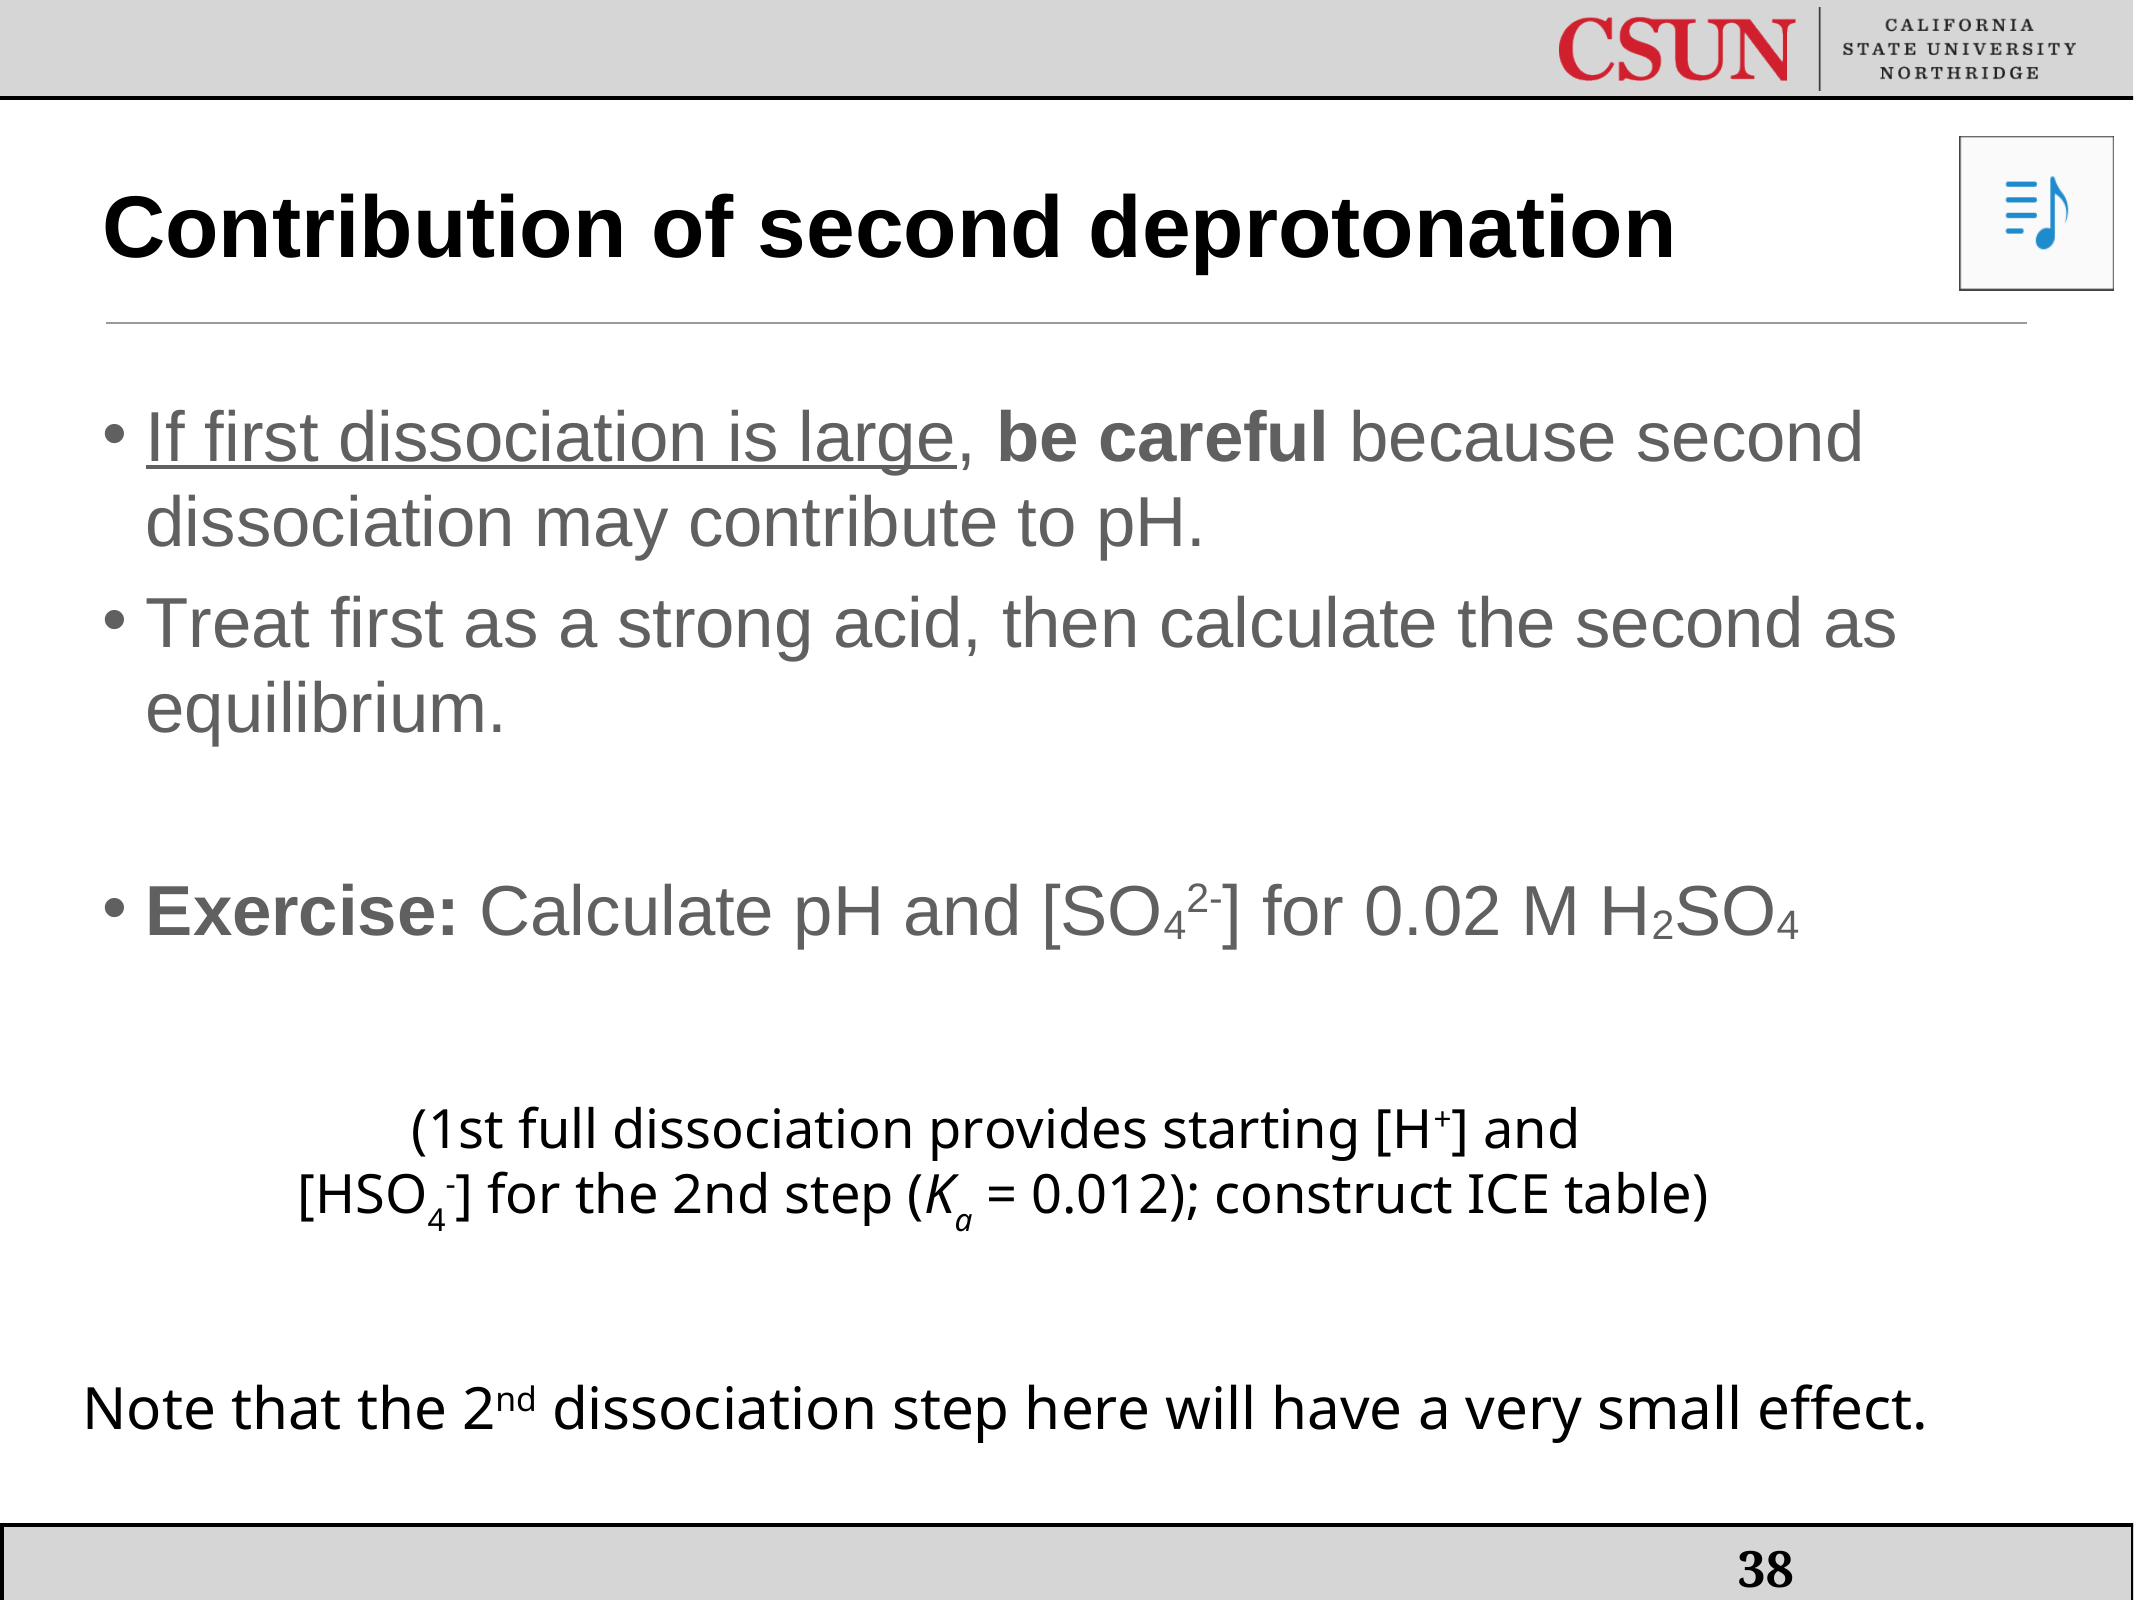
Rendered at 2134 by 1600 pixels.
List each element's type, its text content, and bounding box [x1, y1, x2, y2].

picture [1559, 7, 2076, 91]
text_box Note that the 2nd dissociation step here will have a very small effect. [67, 1364, 2100, 1449]
list If first dissociation is large, be careful because second dissociation may contribute to pH. Treat first as a strong acid, then calculate the second as equilibrium. Exercise: Calculate pH and [SO42-] for 0.02 M H2SO4 [93, 382, 2040, 1021]
text_box [1958, 135, 2116, 292]
title Contribution of second deprotonation [93, 104, 2040, 284]
text_box (1st full dissociation provides starting [H+] and [HSO4-] for the 2nd step (Ka = 0.012); construct ICE table) [282, 1086, 1880, 1246]
